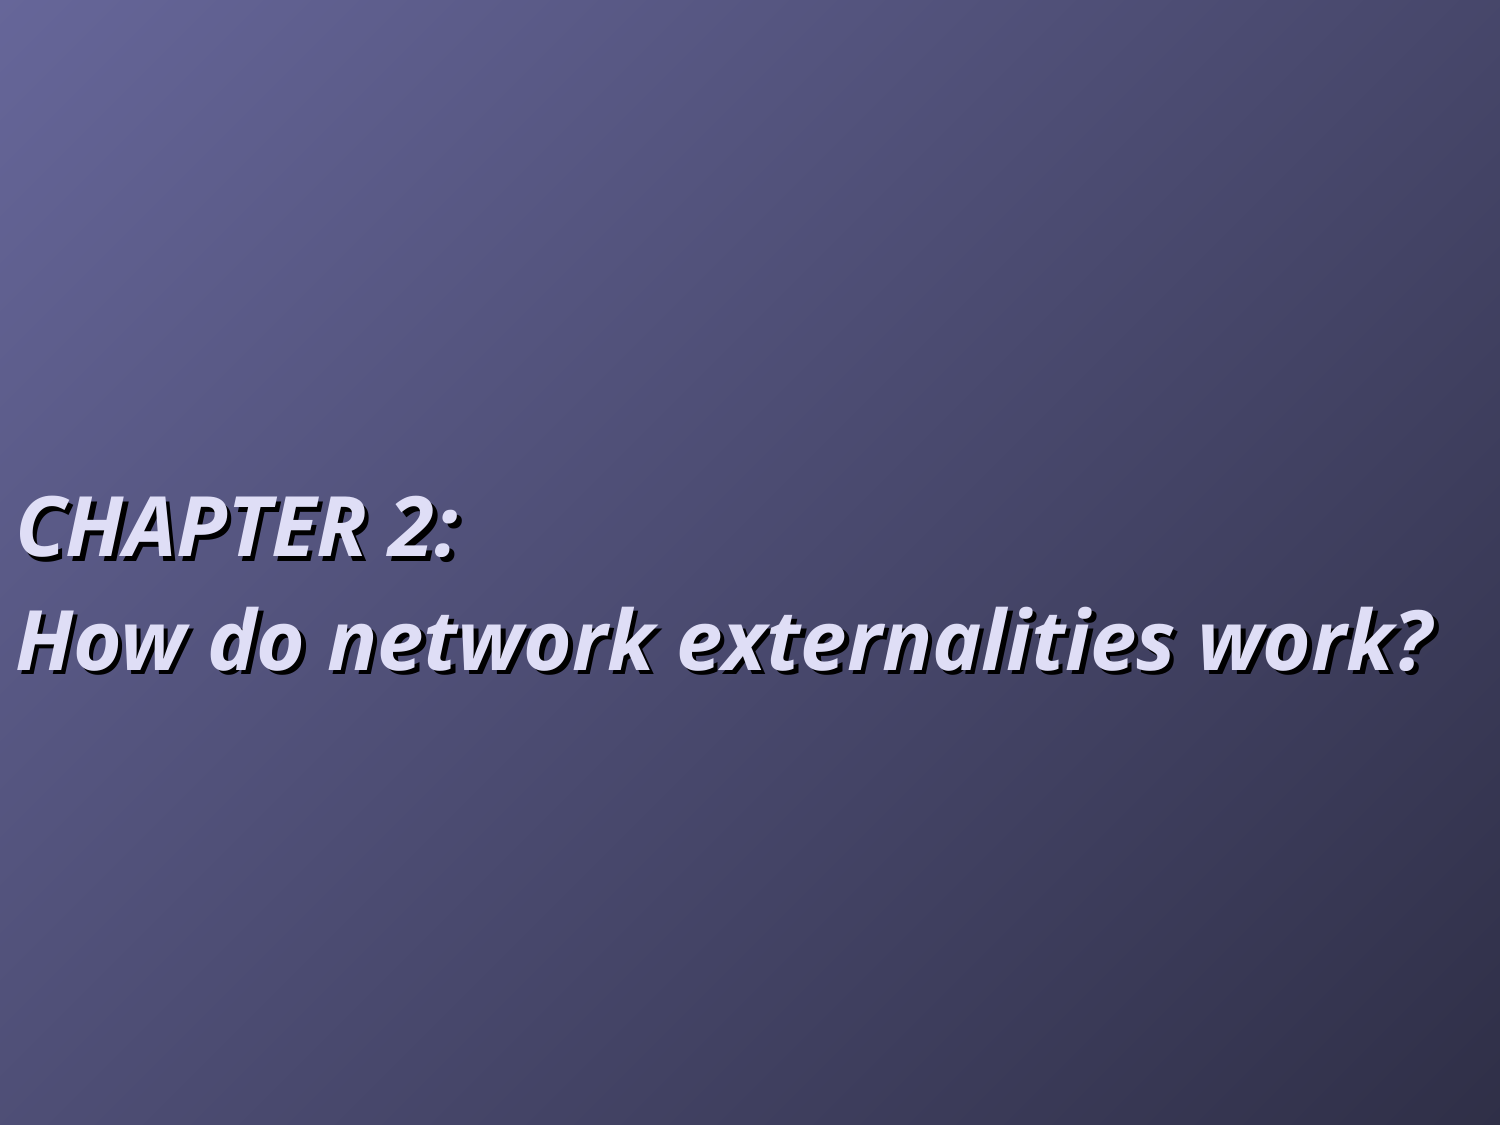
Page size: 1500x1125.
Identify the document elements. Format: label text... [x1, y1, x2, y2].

title CHAPTER 2: How do network externalities work? [0, 473, 1500, 689]
